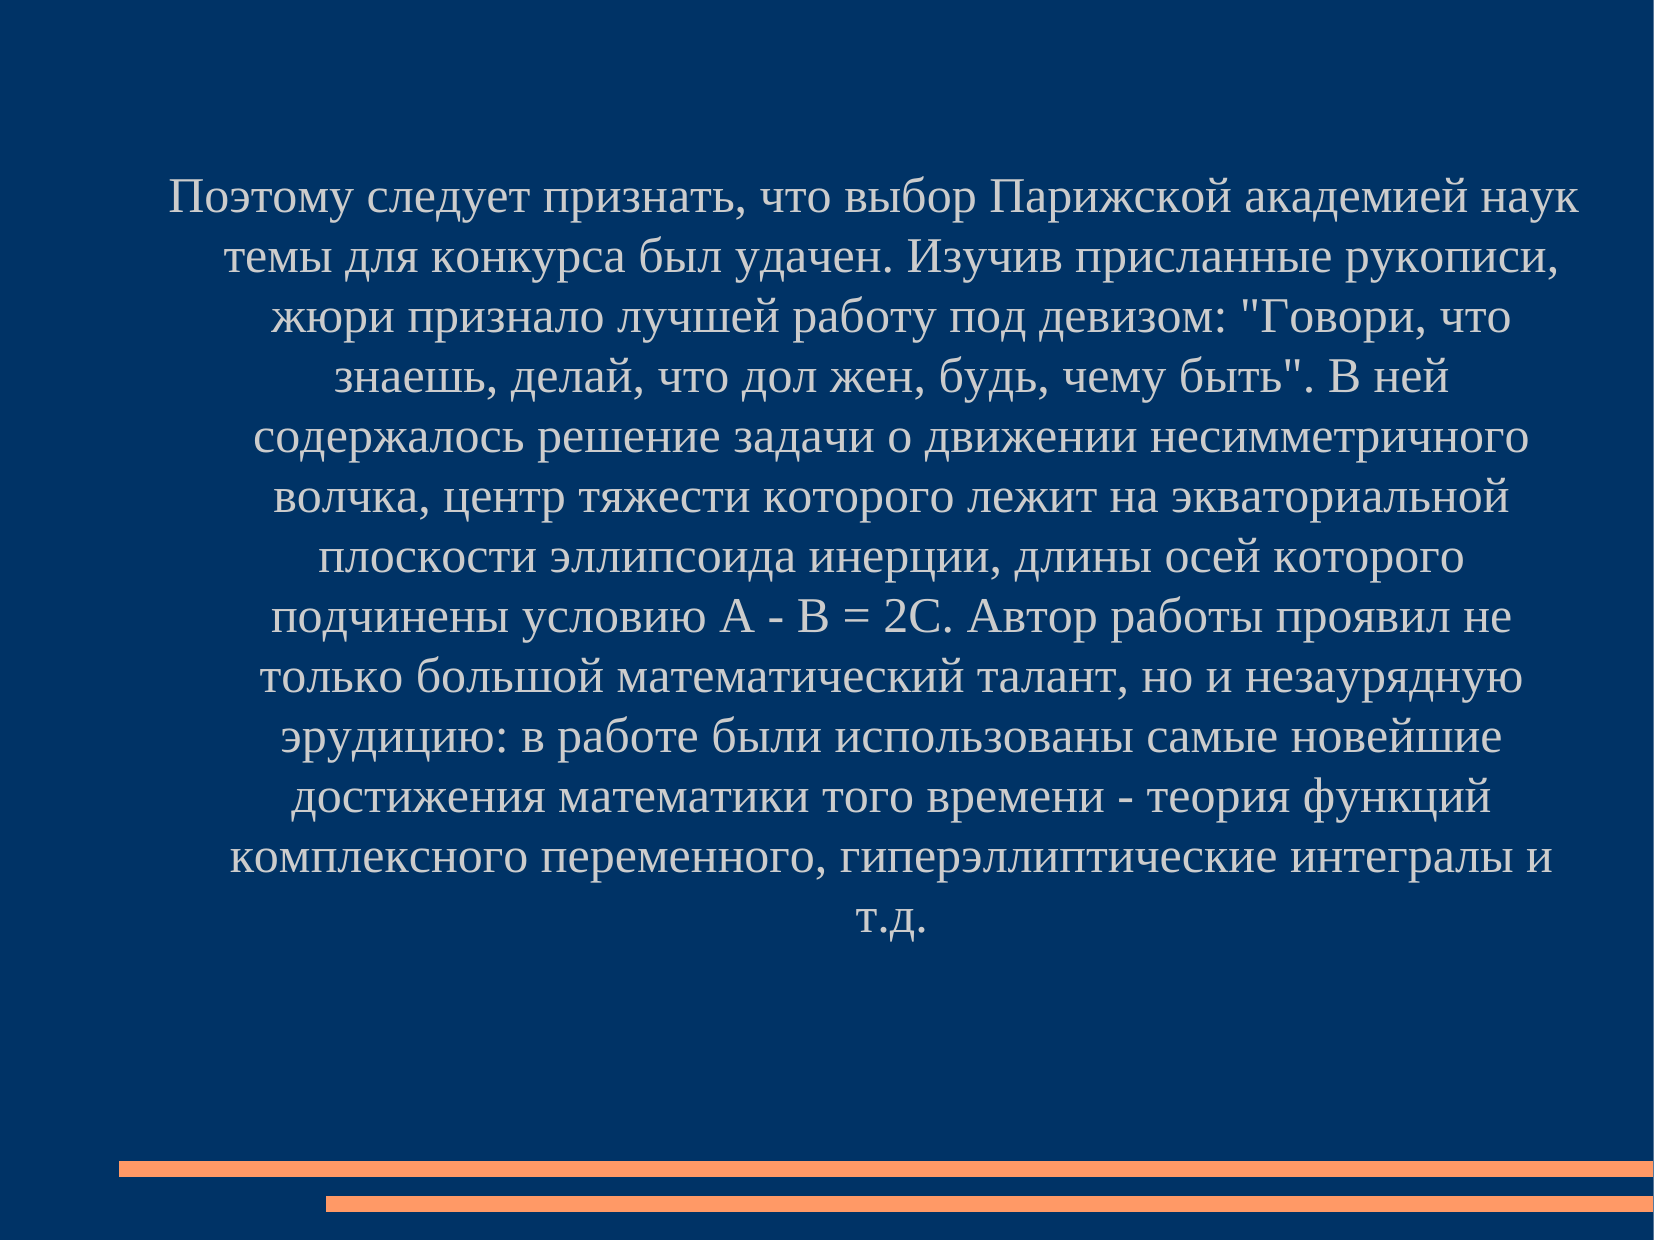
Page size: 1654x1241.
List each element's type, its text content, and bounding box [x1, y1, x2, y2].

subtitle Поэтому следует признать, что выбор Парижской академией наук темы для конкурса был удачен. Изучив присланные рукописи, жюри признало лучшей работу под девизом: "Говори, что знаешь, делай, что дол жен, будь, чему быть". В ней содержалось решение задачи о движении несимметричного волчка, центр тяжести которого лежит на экваториальной плоскости эллипсоида инерции, длины осей которого подчинены условию А - В = 2С. Автор работы проявил не только большой математический талант, но и незаурядную эрудицию: в работе были использованы самые новейшие достижения математики того времени - теория функций комплексного переменного, гиперэллиптические интегралы и т.д. [58, 64, 1583, 1040]
